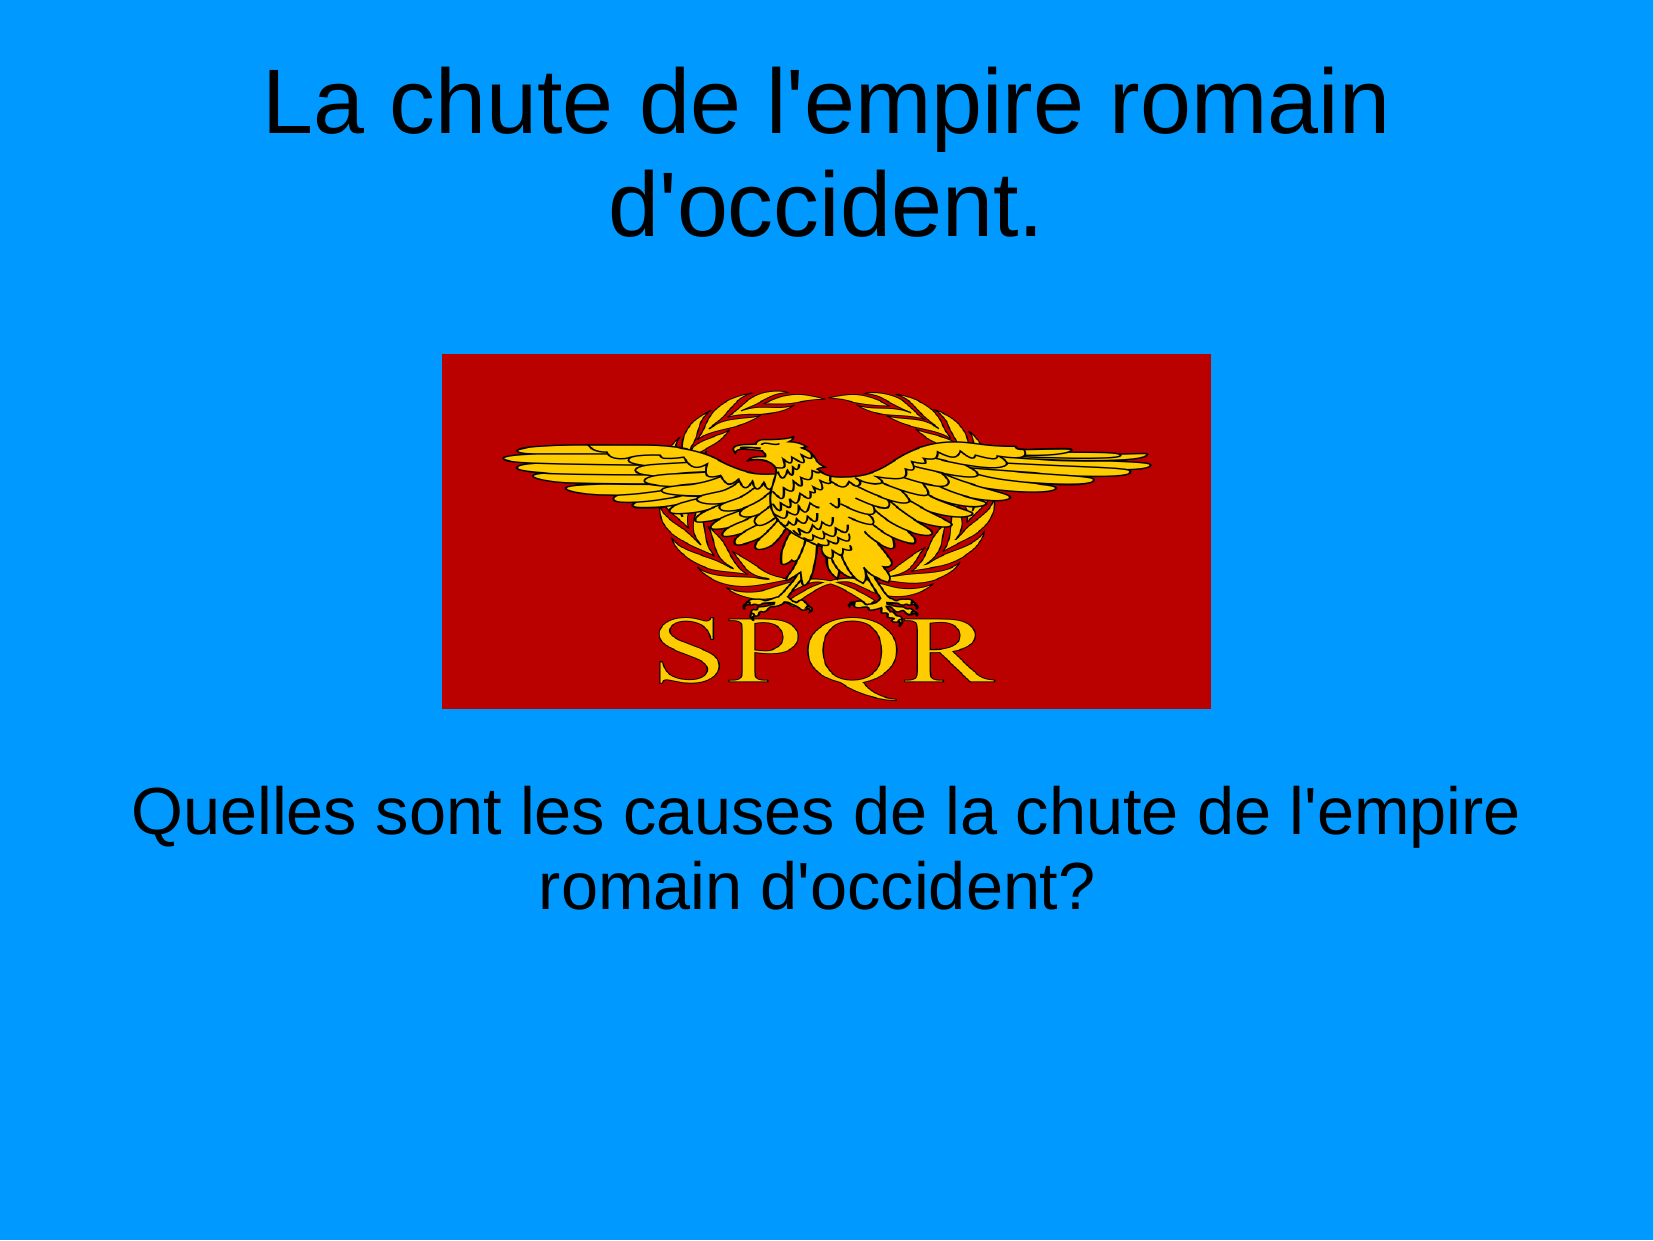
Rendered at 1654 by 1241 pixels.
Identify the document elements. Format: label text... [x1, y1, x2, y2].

subtitle Quelles sont les causes de la chute de l'empire romain d'occident? [82, 297, 1571, 1102]
title La chute de l'empire romain d'occident. [82, 50, 1571, 256]
picture [442, 354, 1211, 709]
